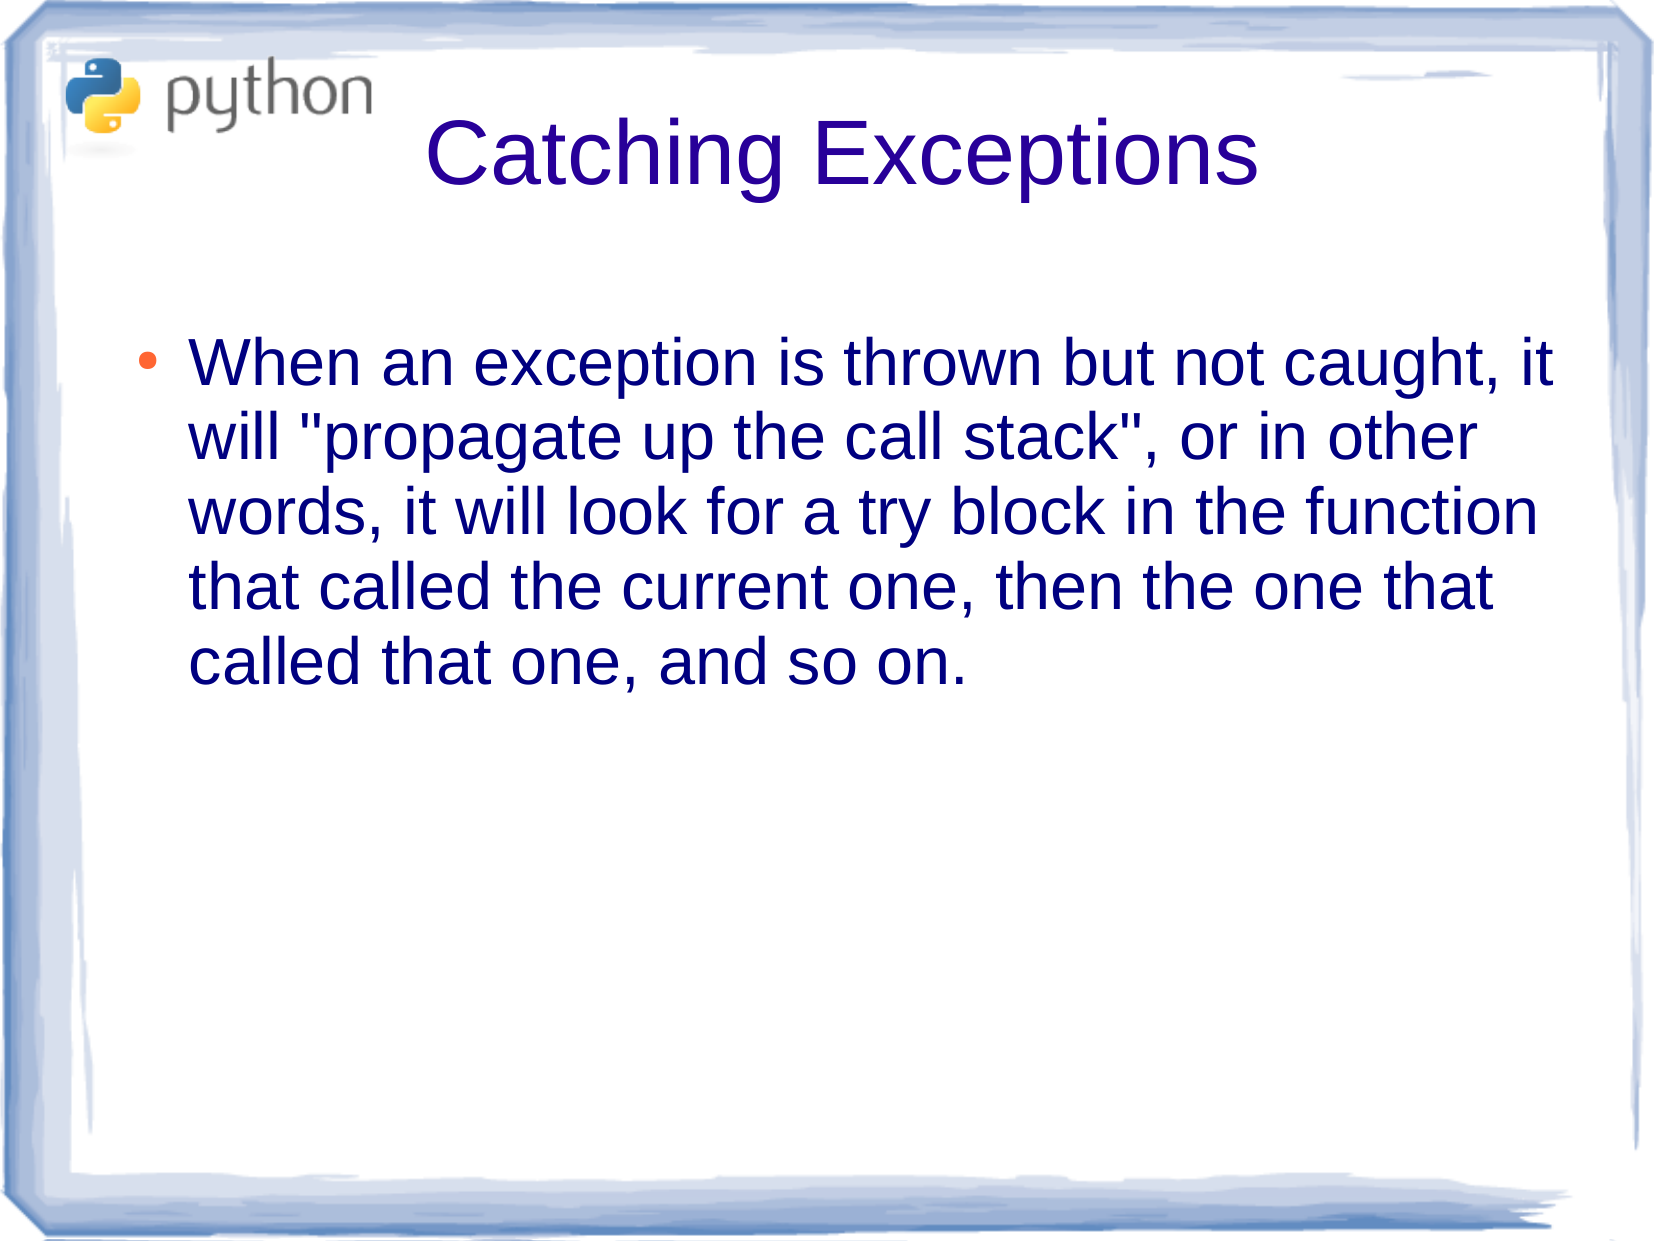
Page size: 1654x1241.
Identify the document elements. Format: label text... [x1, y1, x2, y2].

title Catching Exceptions [82, 49, 1571, 257]
list When an exception is thrown but not caught, it will "propagate up the call stack", or in other words, it will look for a try block in the function that called the current one, then the one that called that one, and so on. [118, 324, 1571, 990]
picture [0, 0, 1654, 1241]
